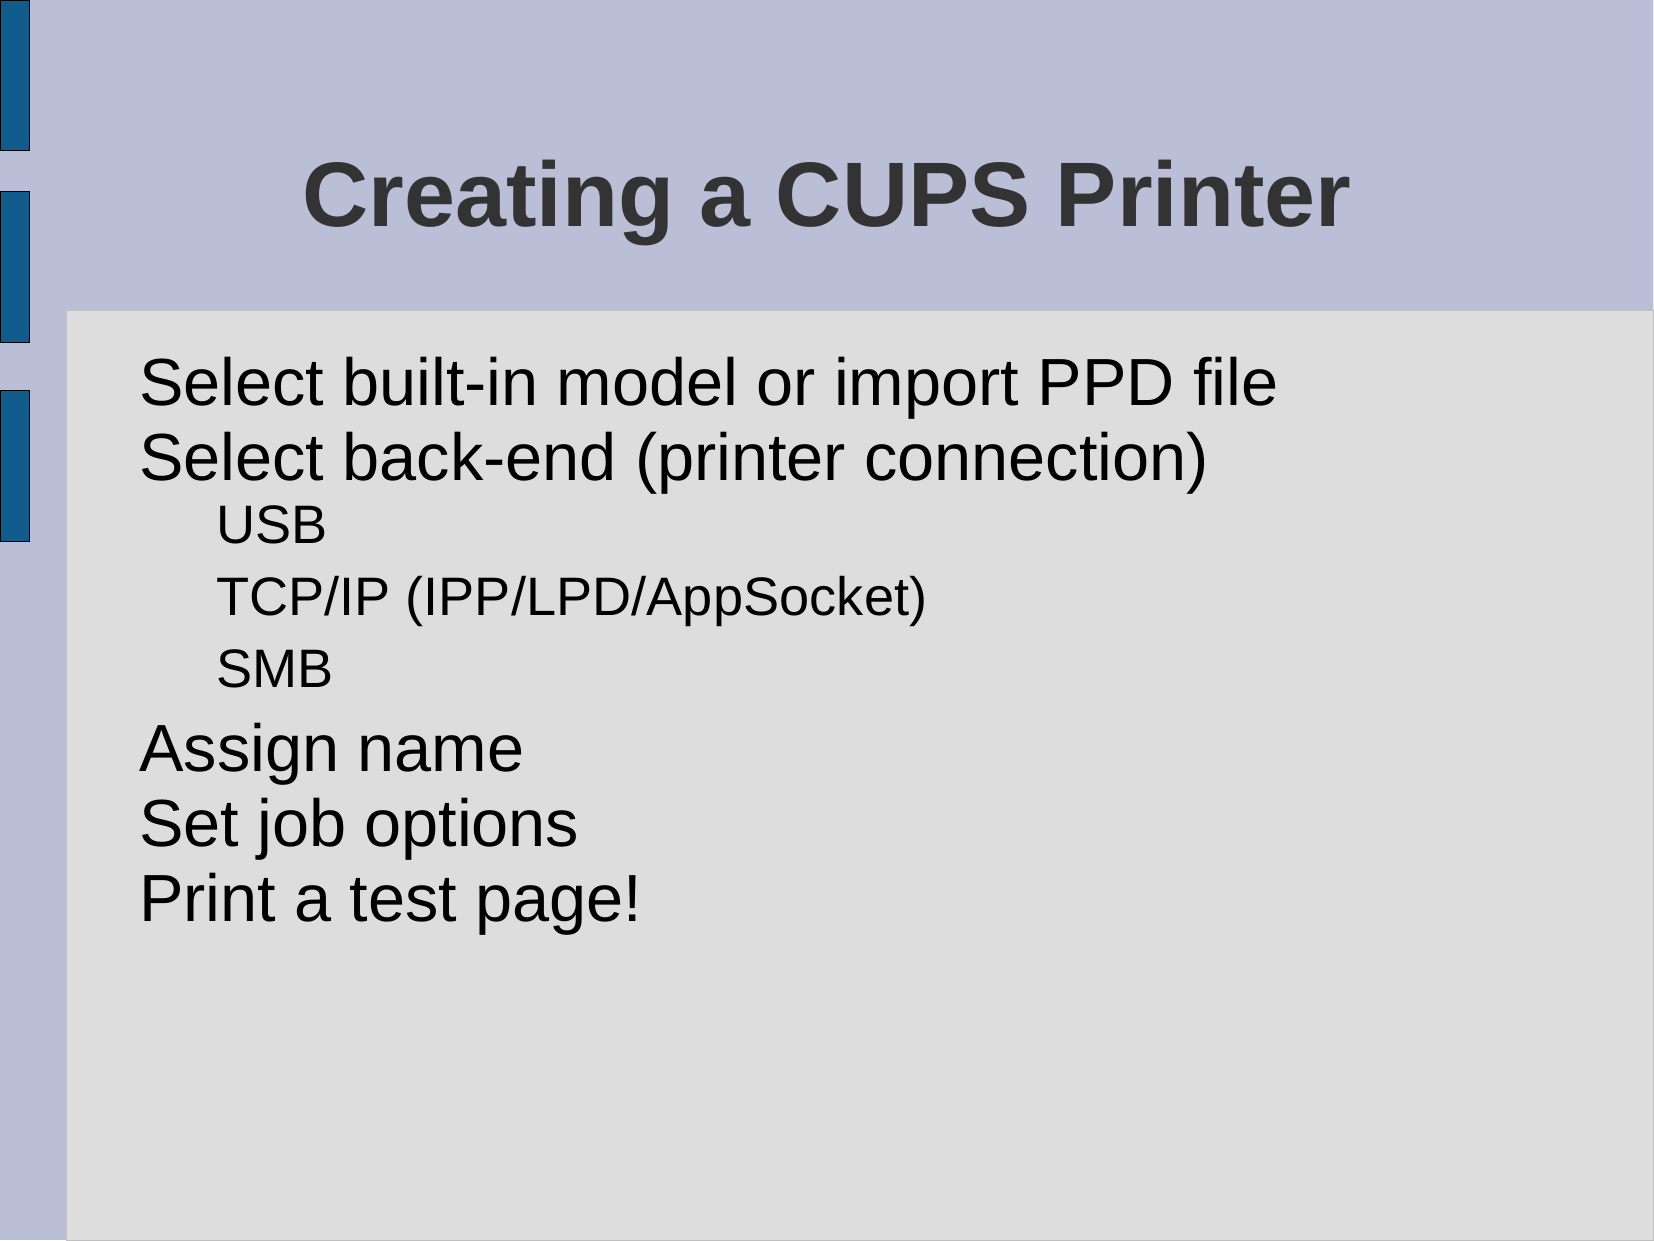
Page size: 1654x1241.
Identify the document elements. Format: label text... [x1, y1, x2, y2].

list Select built-in model or import PPD file Select back-end (printer connection) USB TCP/IP (IPP/LPD/AppSocket) SMB Assign name Set job options Print a test page! [121, 344, 1534, 1127]
title Creating a CUPS Printer [121, 91, 1534, 299]
